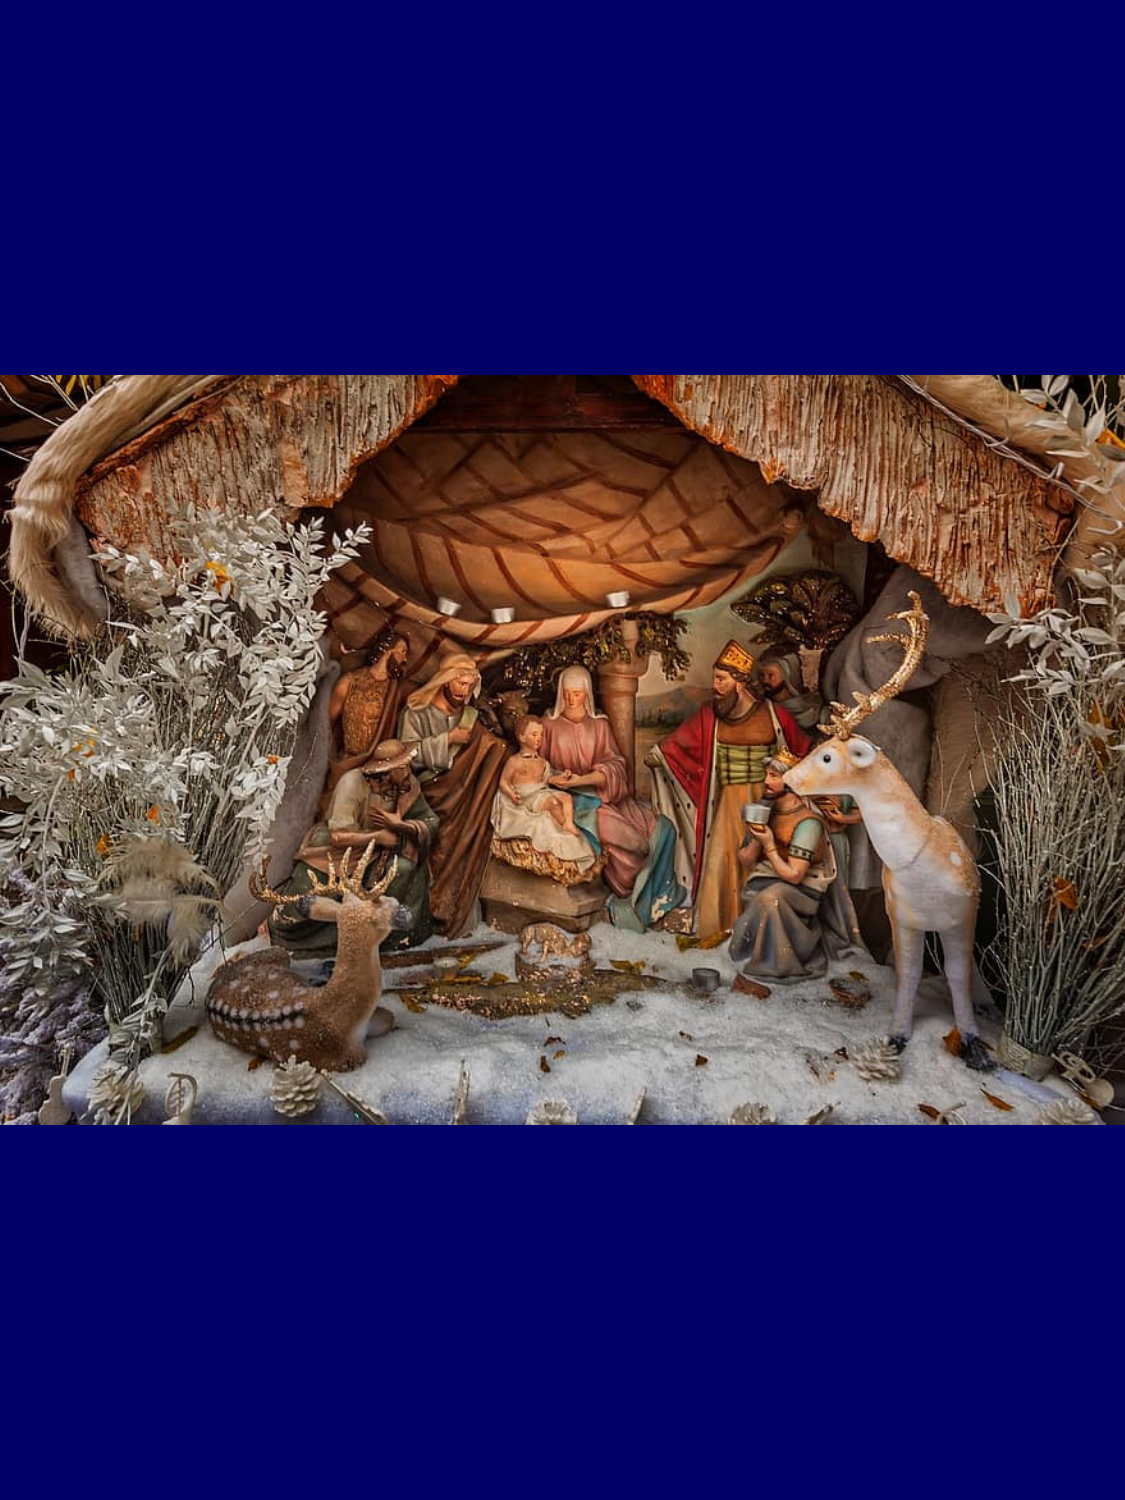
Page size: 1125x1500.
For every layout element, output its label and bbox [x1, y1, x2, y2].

picture [0, 375, 1125, 1125]
